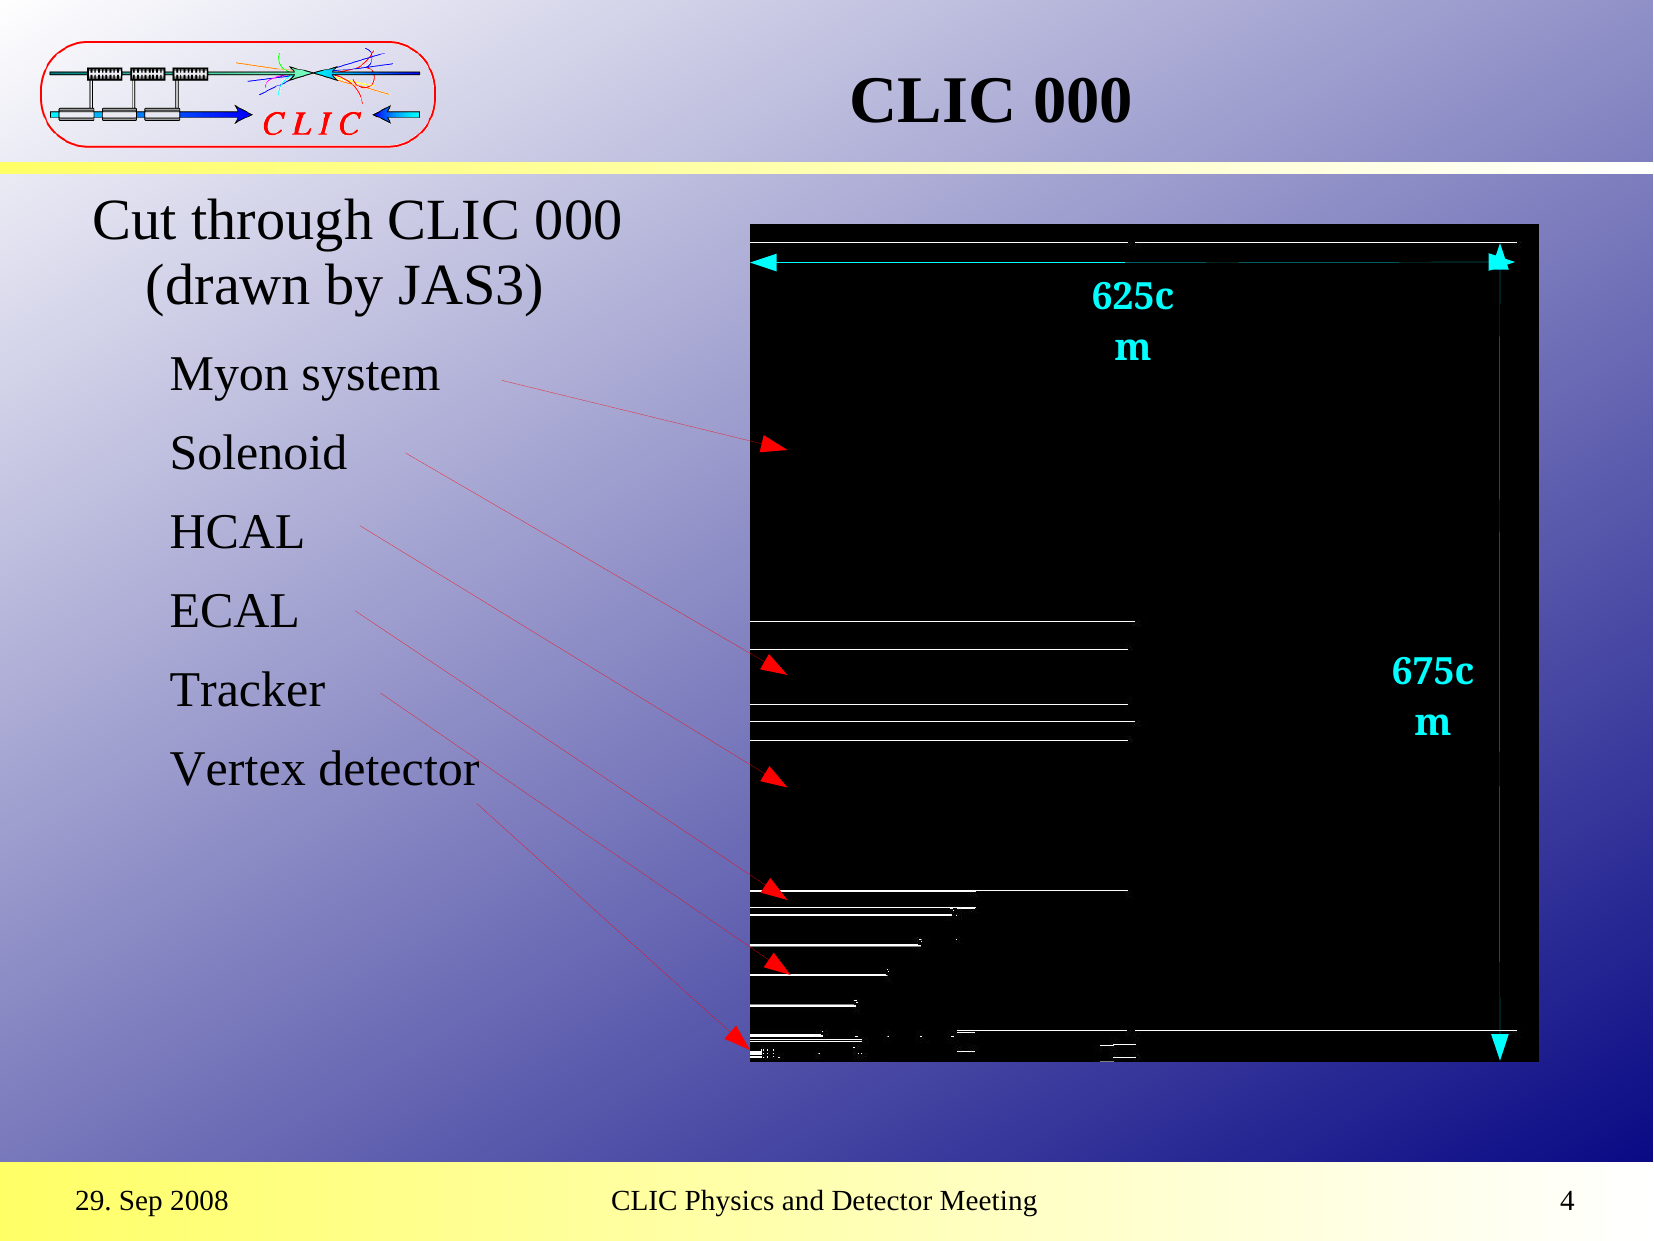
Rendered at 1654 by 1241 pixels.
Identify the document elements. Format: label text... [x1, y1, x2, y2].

list Cut through CLIC 000 (drawn by JAS3) Myon system Solenoid HCAL ECAL Tracker Vertex detector [75, 187, 738, 1111]
text_box 675cm [1366, 637, 1501, 699]
picture [37, 37, 438, 150]
picture [750, 224, 1539, 1062]
title CLIC 000 [412, 56, 1571, 143]
text_box 625cm [1066, 262, 1201, 324]
